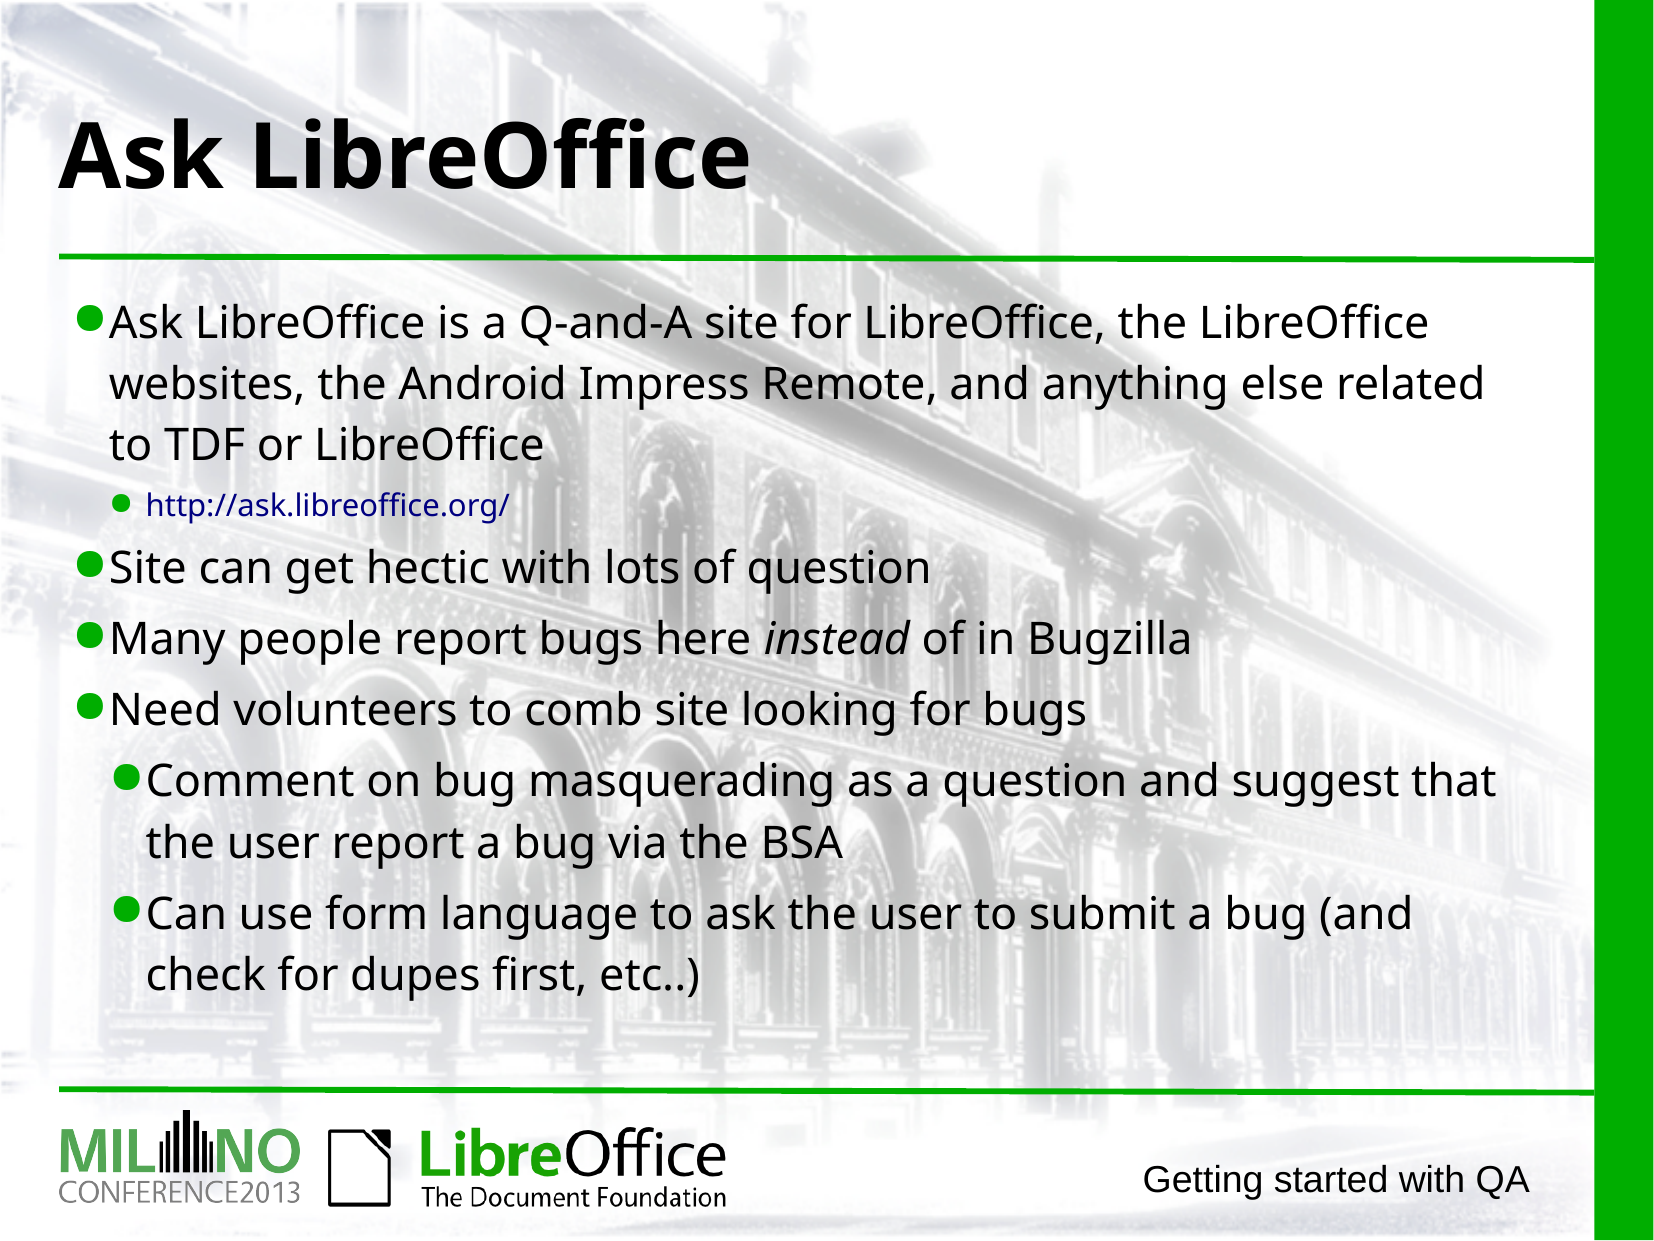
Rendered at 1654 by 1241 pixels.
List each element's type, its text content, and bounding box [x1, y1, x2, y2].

title Ask LibreOffice [59, 49, 1548, 257]
picture [0, 1, 1594, 1241]
list Ask LibreOffice is a Q-and-A site for LibreOffice, the LibreOffice websites, the Android Impress Remote, and anything else related to TDF or LibreOffice http://ask.libreoffice.org/ Site can get hectic with lots of question Many people report bugs here instead of in Bugzilla Need volunteers to comb site looking for bugs Comment on bug masquerading as a question and suggest that the user report a bug via the BSA Can use form language to ask the user to submit a bug (and check for dupes first, etc..) [35, 290, 1524, 1010]
